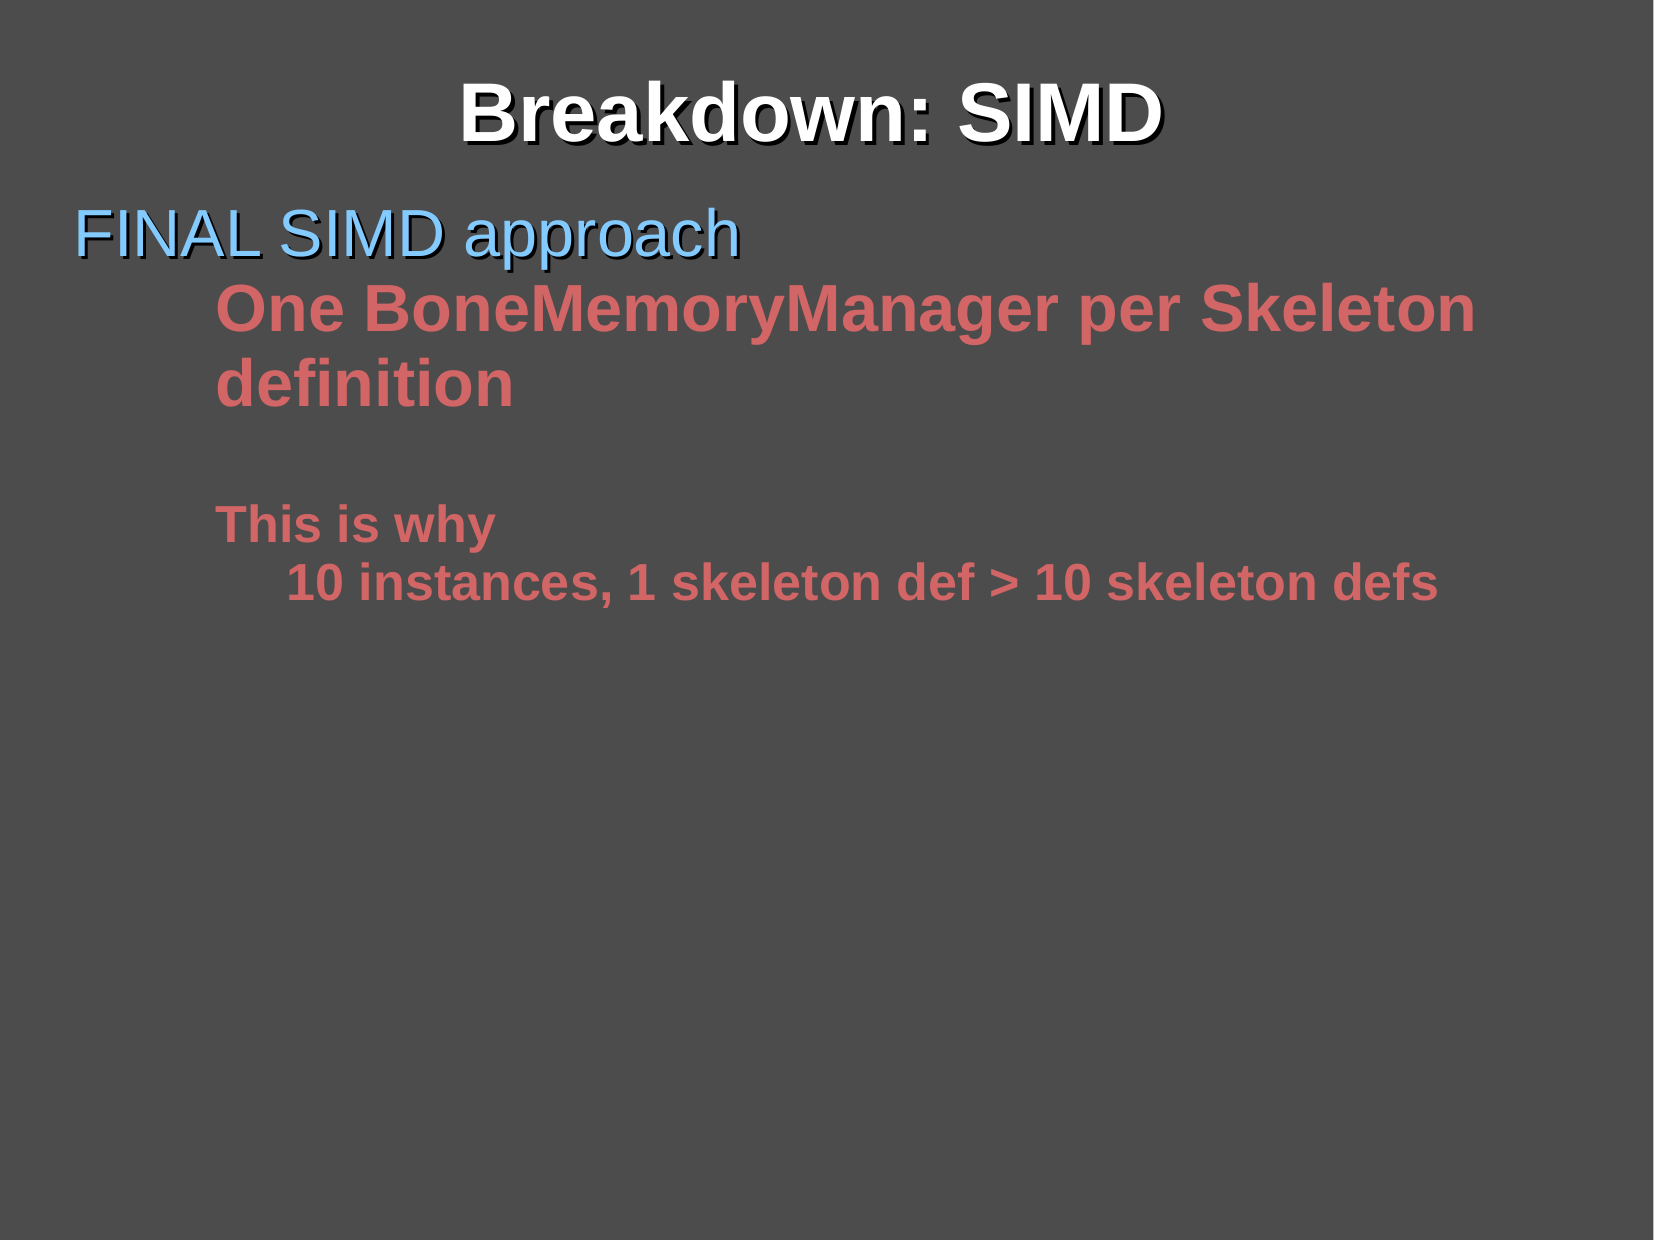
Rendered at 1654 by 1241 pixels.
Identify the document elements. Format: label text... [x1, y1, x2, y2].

text_box Breakdown: SIMD [88, 59, 1536, 168]
text_box FINAL SIMD approach One BoneMemoryManager per Skeleton definition This is why 10 instances, 1 skeleton def > 10 skeleton defs [59, 189, 1625, 620]
